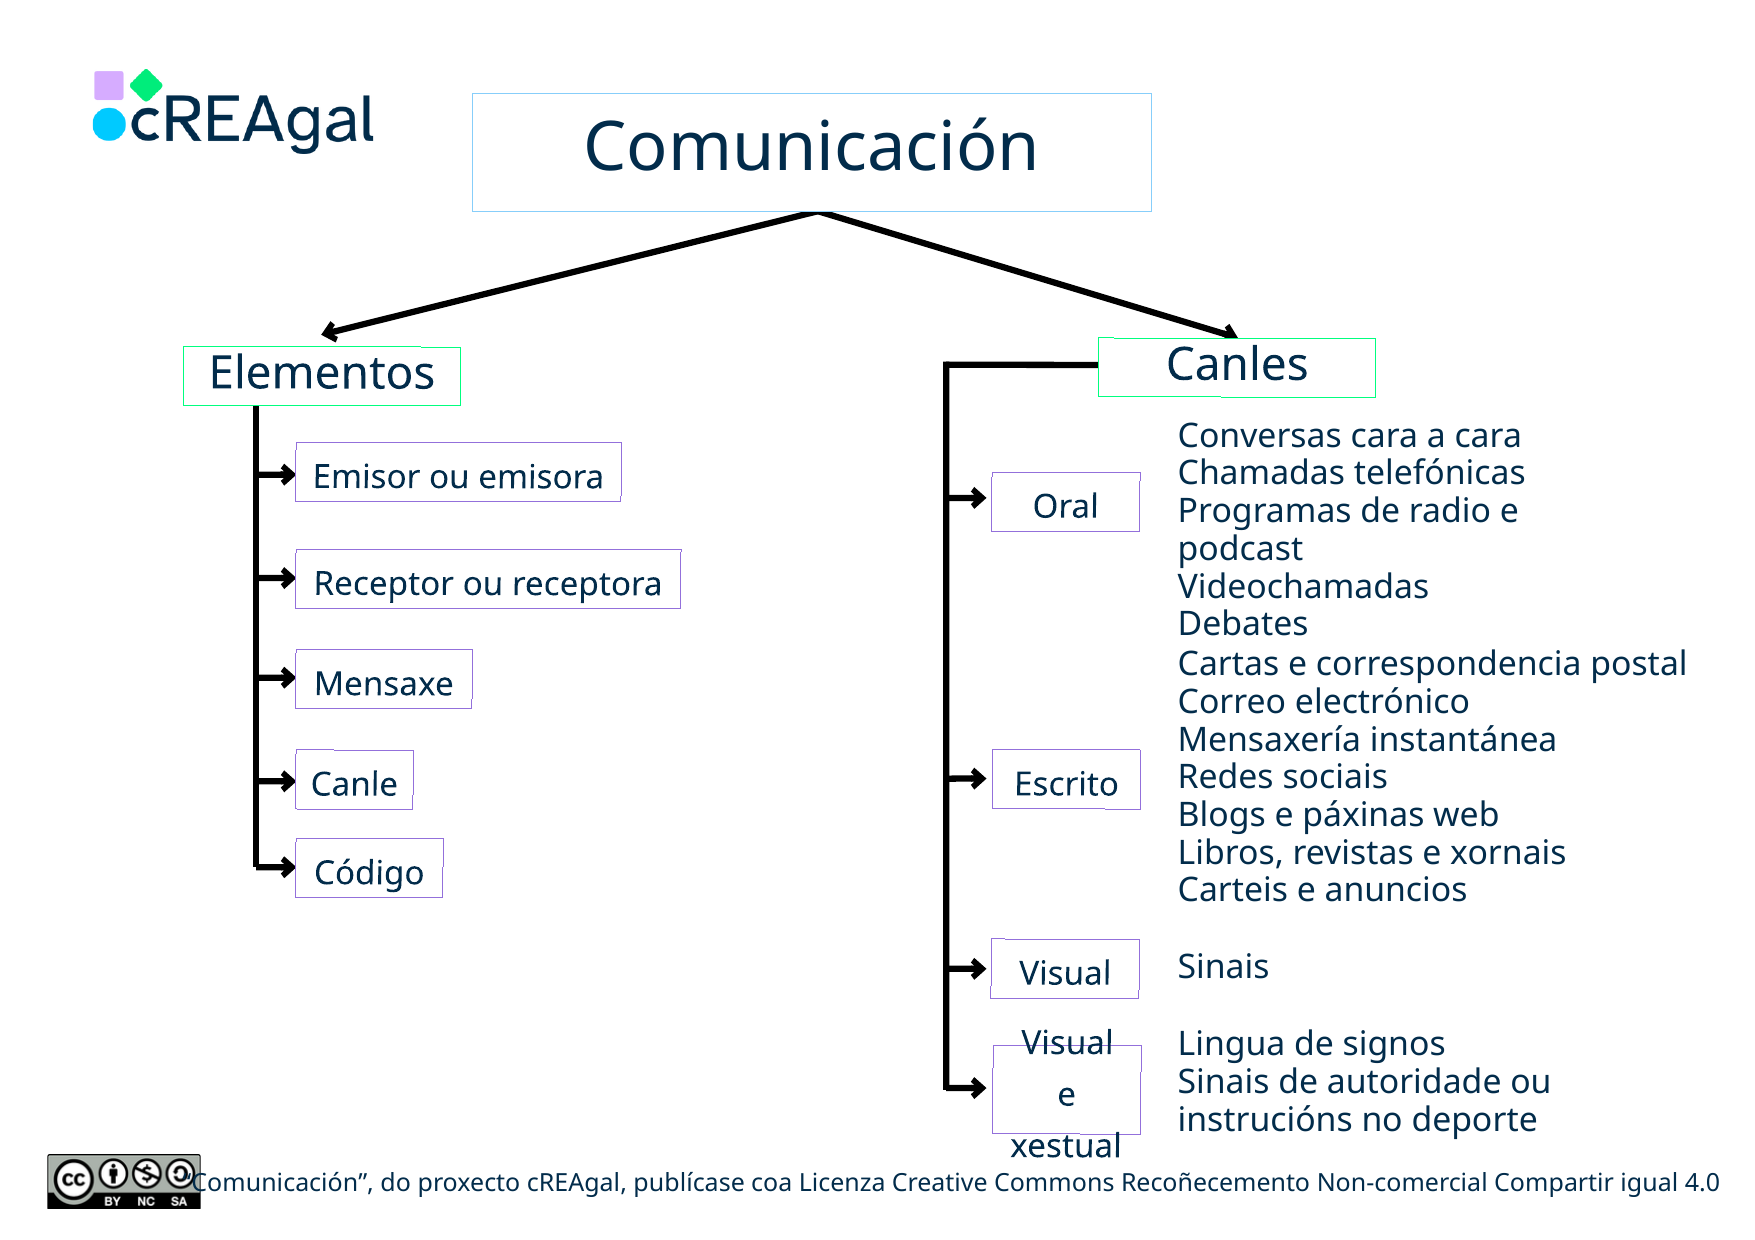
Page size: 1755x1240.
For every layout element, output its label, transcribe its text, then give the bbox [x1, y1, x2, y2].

text_box Conversas cara a cara Chamadas telefónicas Programas de radio e podcast Videochamadas Debates [1177, 416, 1646, 643]
text_box Receptor ou receptora [295, 549, 682, 609]
text_box Canle [295, 749, 414, 810]
text_box [47, 1154, 201, 1209]
text_box Cartas e correspondencia postal Correo electrónico Mensaxería instantánea Redes sociais Blogs e páxinas web Libros, revistas e xornais Carteis e anuncios [1177, 644, 1691, 909]
text_box Lingua de signos Sinais de autoridade ou instrucións no deporte [1177, 1024, 1646, 1139]
text_box Elementos [183, 346, 461, 406]
text_box Emisor ou emisora [295, 442, 622, 502]
text_box Visual [990, 938, 1140, 999]
text_box Código [295, 838, 444, 898]
text_box “Comunicación”, do proxecto cREAgal, publícase coa Licenza Creative Commons Recoñecemento Non-comercial Compartir igual 4.0 [179, 1168, 1726, 1197]
text_box Canles [1098, 337, 1376, 398]
text_box Mensaxe [295, 649, 473, 709]
text_box Visual e xestual [992, 1045, 1142, 1135]
text_box Sinais [1177, 947, 1646, 985]
text_box Oral [991, 472, 1141, 532]
text_box Escrito [992, 749, 1141, 810]
text_box [92, 69, 374, 154]
text_box Comunicación [472, 93, 1152, 212]
